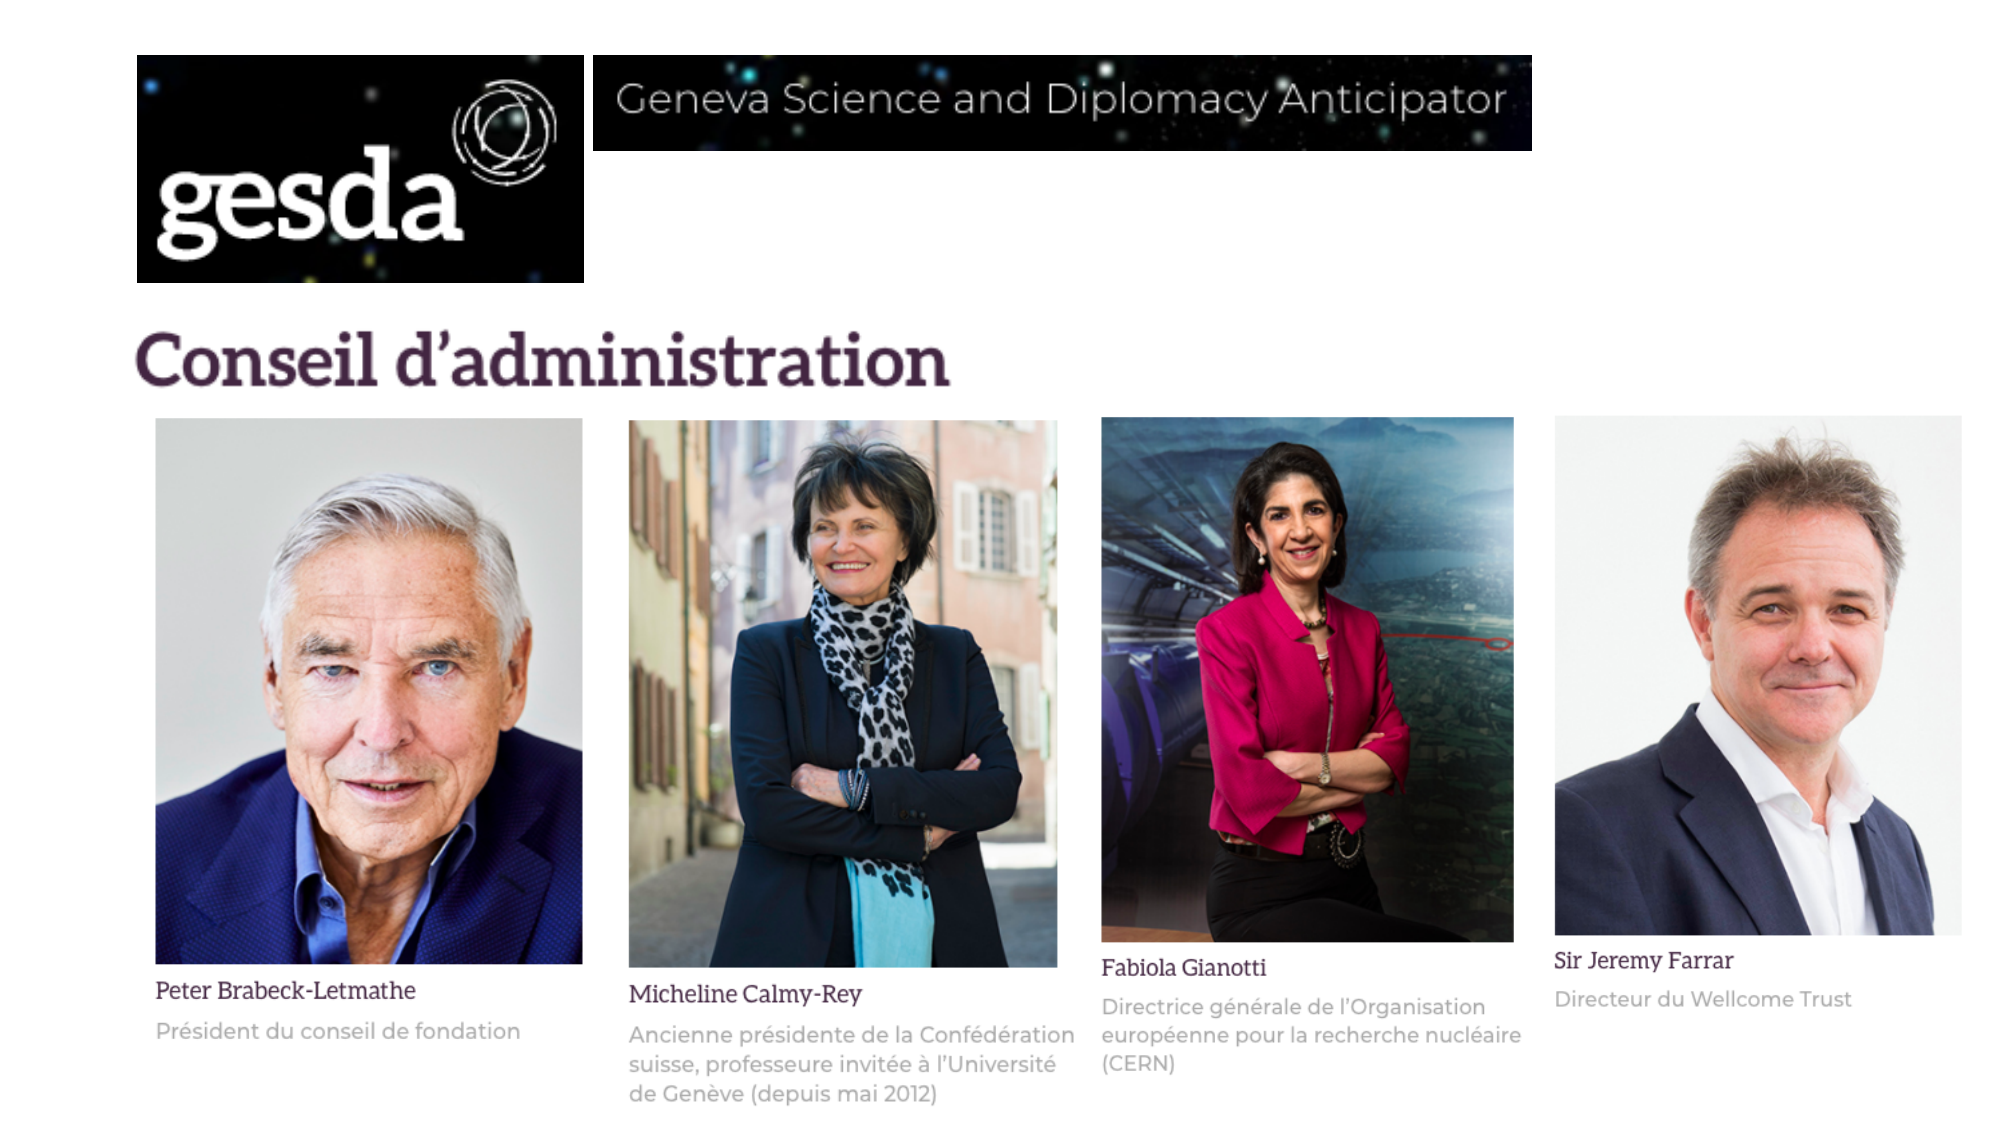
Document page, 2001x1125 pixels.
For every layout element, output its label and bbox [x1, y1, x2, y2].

picture [1550, 412, 1967, 1027]
picture [593, 55, 1532, 151]
picture [117, 313, 1083, 1115]
picture [137, 55, 584, 283]
picture [1090, 407, 1532, 1085]
